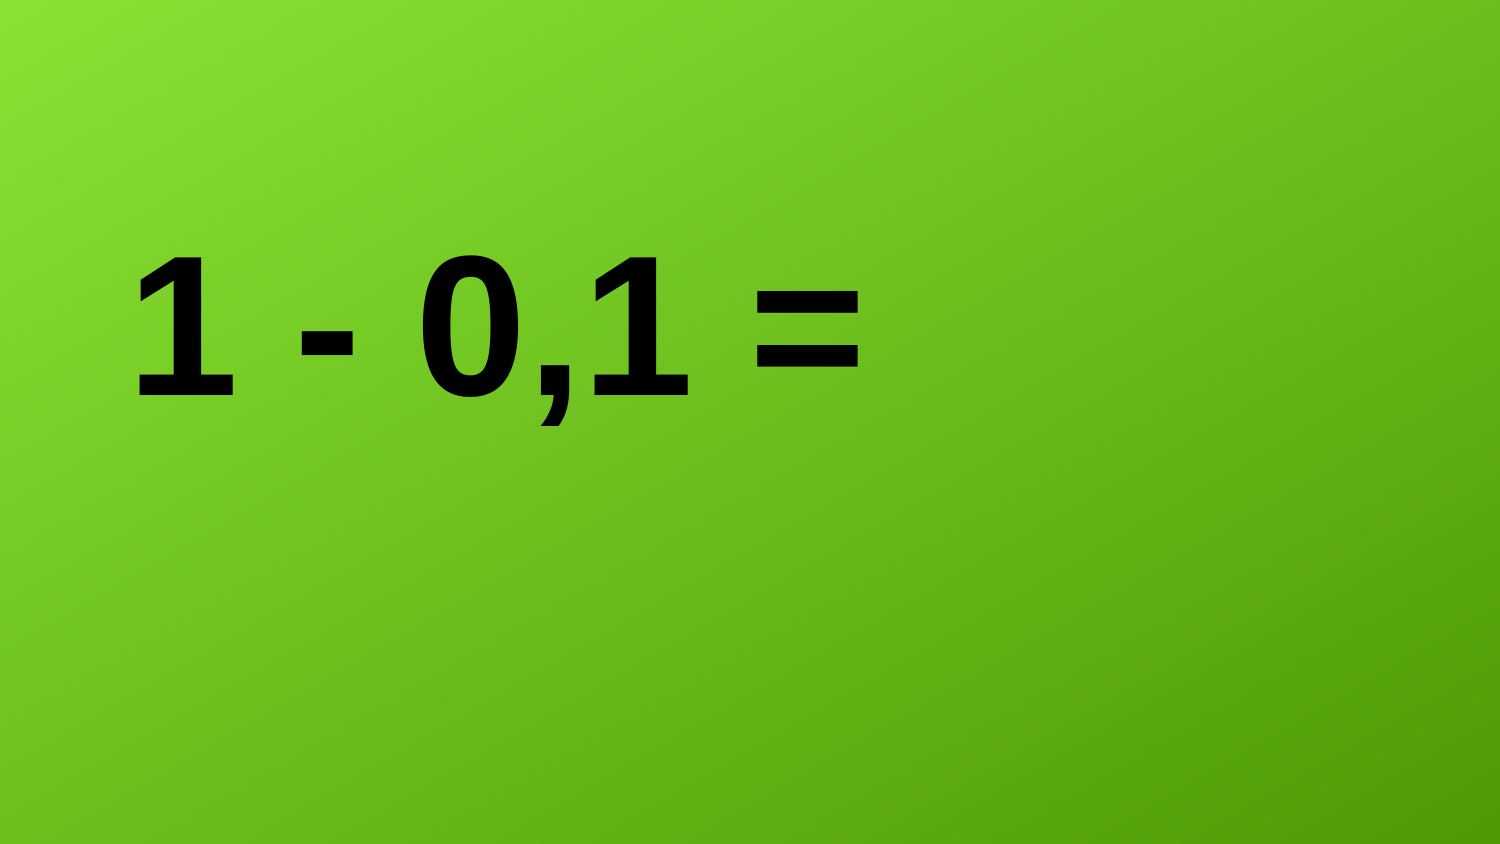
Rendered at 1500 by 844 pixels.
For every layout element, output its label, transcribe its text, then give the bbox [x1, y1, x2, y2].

title 1 - 0,1 = [112, 259, 1388, 450]
